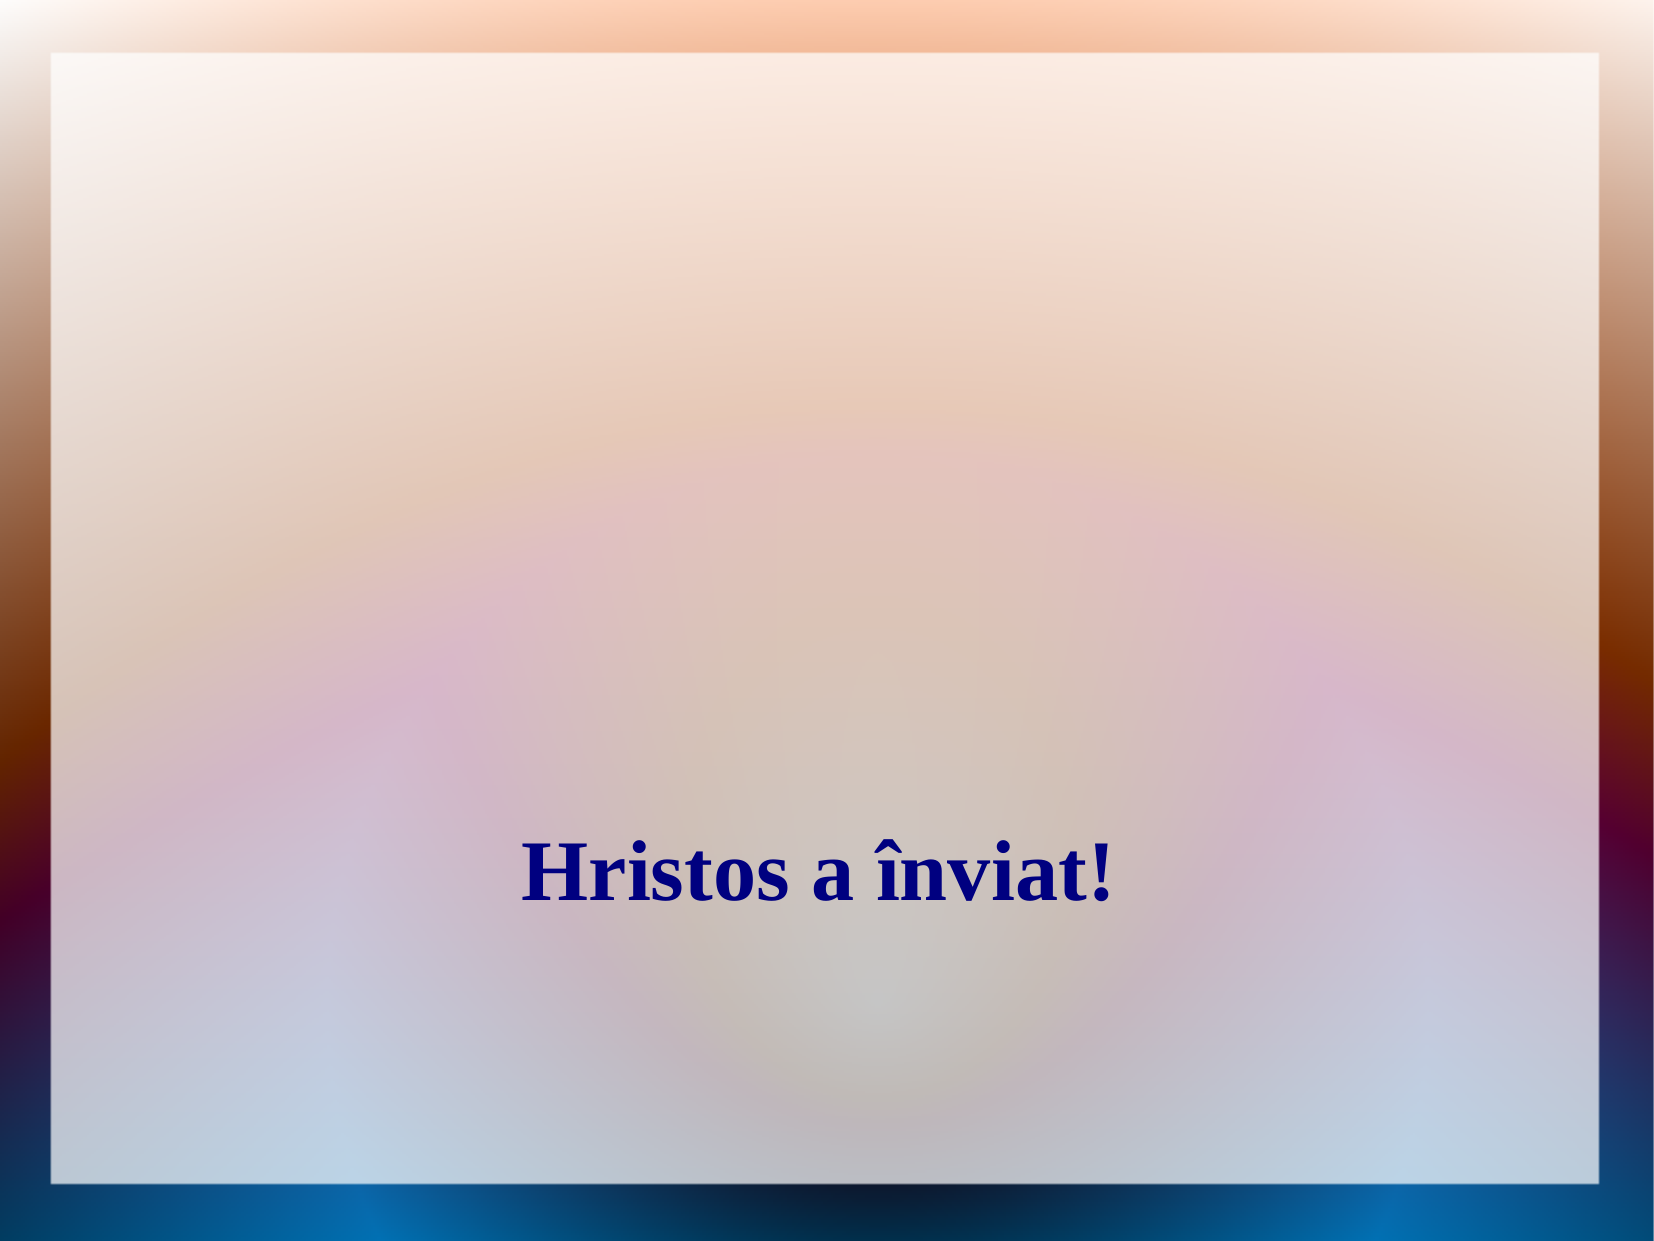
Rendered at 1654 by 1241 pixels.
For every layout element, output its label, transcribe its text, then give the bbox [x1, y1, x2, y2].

title Hristos a înviat! [75, 767, 1564, 976]
picture [0, 0, 1654, 1241]
